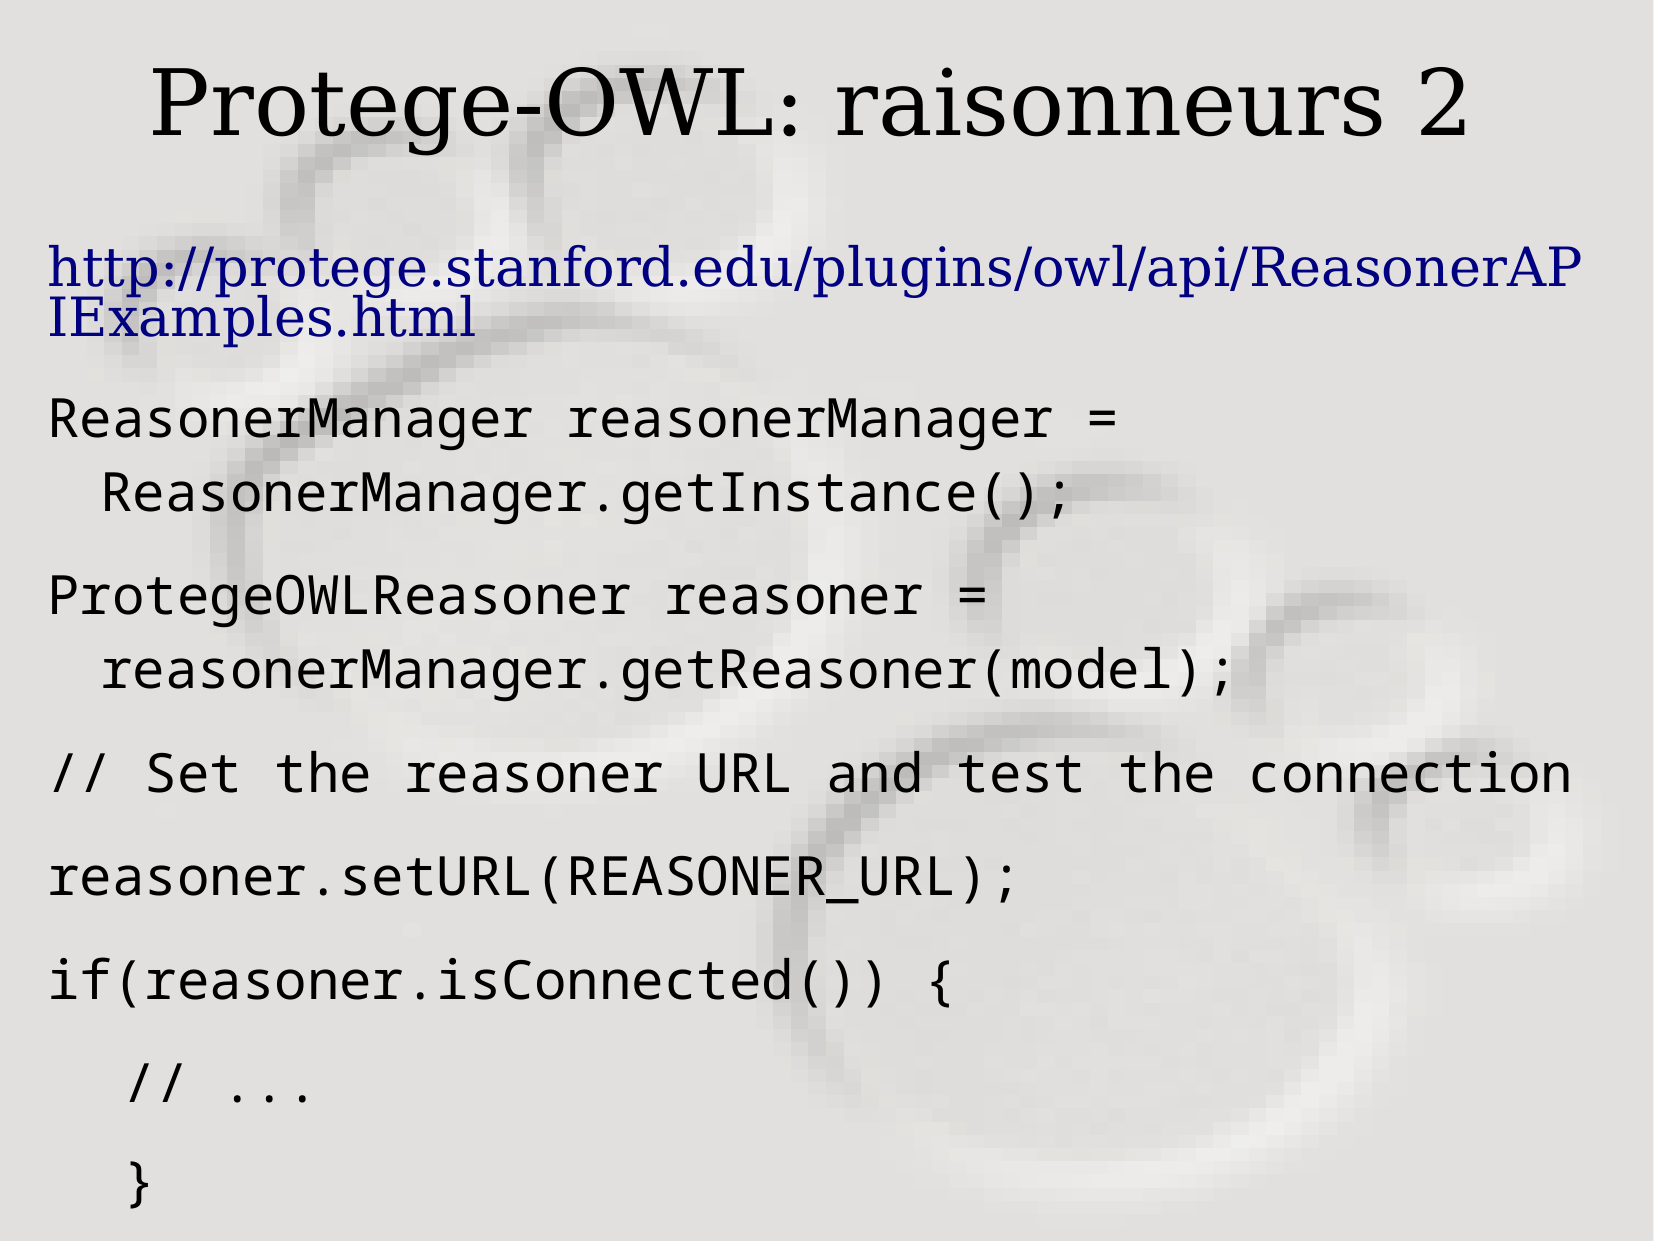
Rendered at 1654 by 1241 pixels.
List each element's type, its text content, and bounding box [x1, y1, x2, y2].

title Protege-OWL: raisonneurs 2 [29, 0, 1595, 208]
picture [0, 0, 1654, 1241]
list http://protege.stanford.edu/plugins/owl/api/ReasonerAPIExamples.html ReasonerManager reasonerManager = ReasonerManager.getInstance(); ProtegeOWLReasoner reasoner = reasonerManager.getReasoner(model); // Set the reasoner URL and test the connection reasoner.setURL(REASONER_URL); if(reasoner.isConnected()) { // ... } [29, 236, 1595, 1154]
